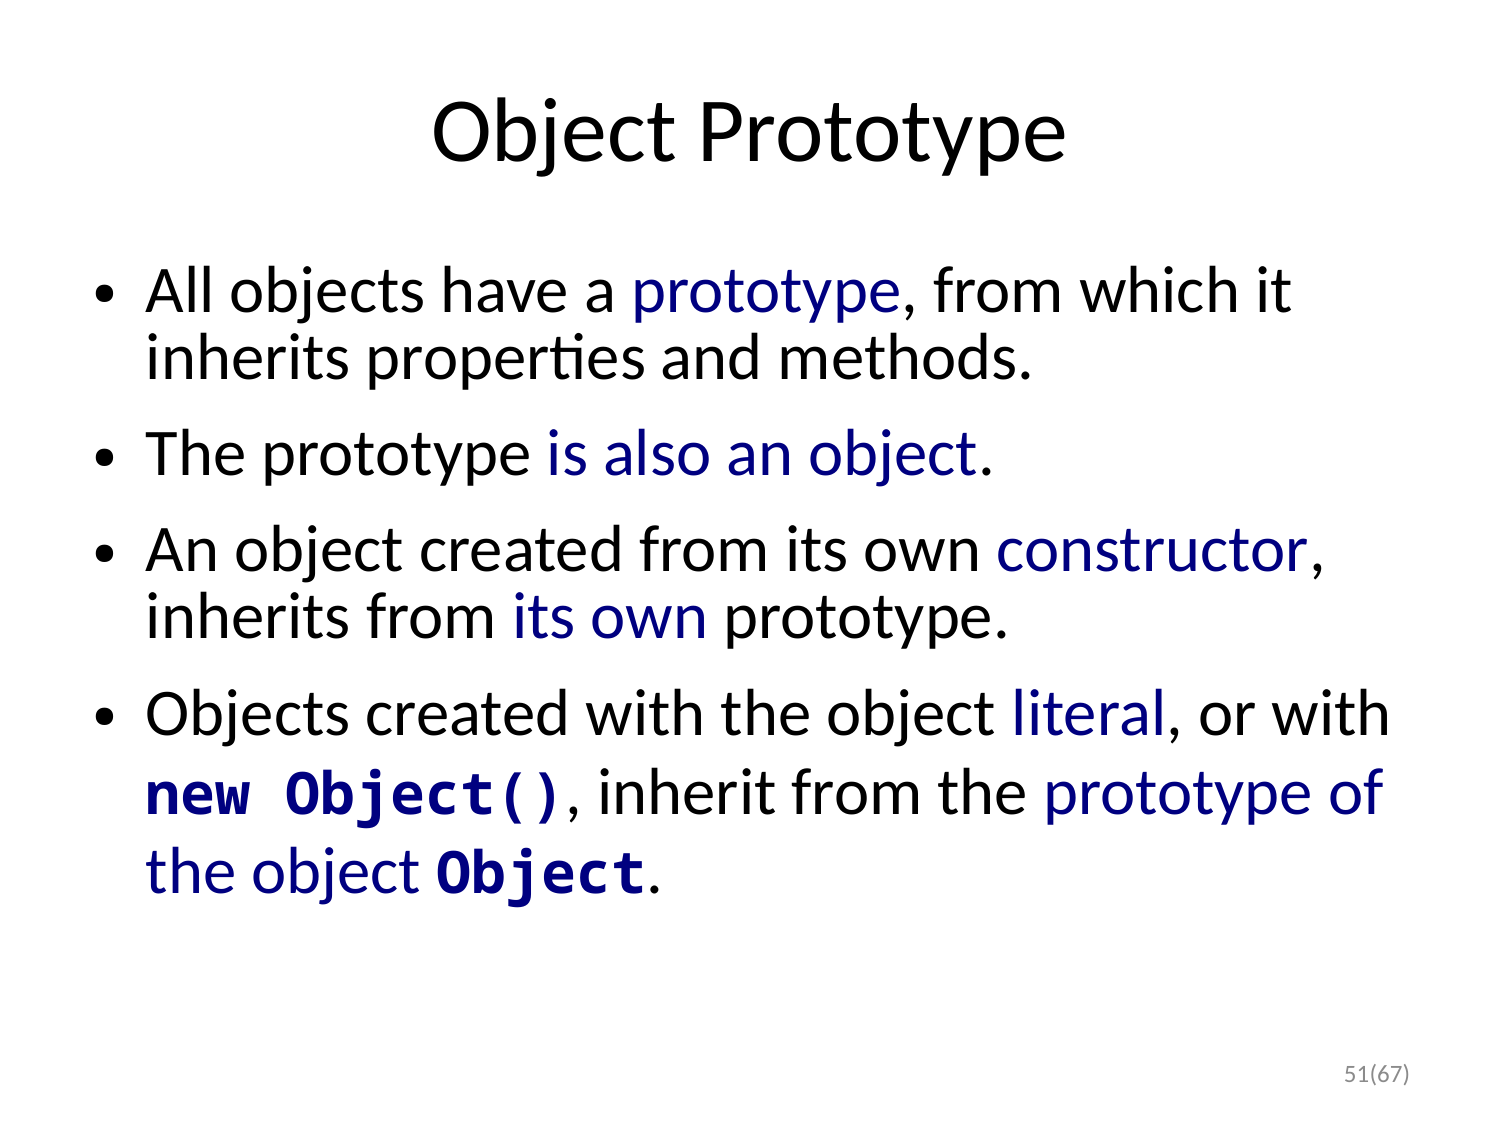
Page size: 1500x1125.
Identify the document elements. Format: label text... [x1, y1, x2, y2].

title Object Prototype [75, 45, 1425, 233]
list All objects have a prototype, from which it inherits properties and methods. The prototype is also an object. An object created from its own constructor, inherits from its own prototype. Objects created with the object literal, or with new Object(), inherit from the prototype of the object Object. [75, 262, 1425, 1005]
